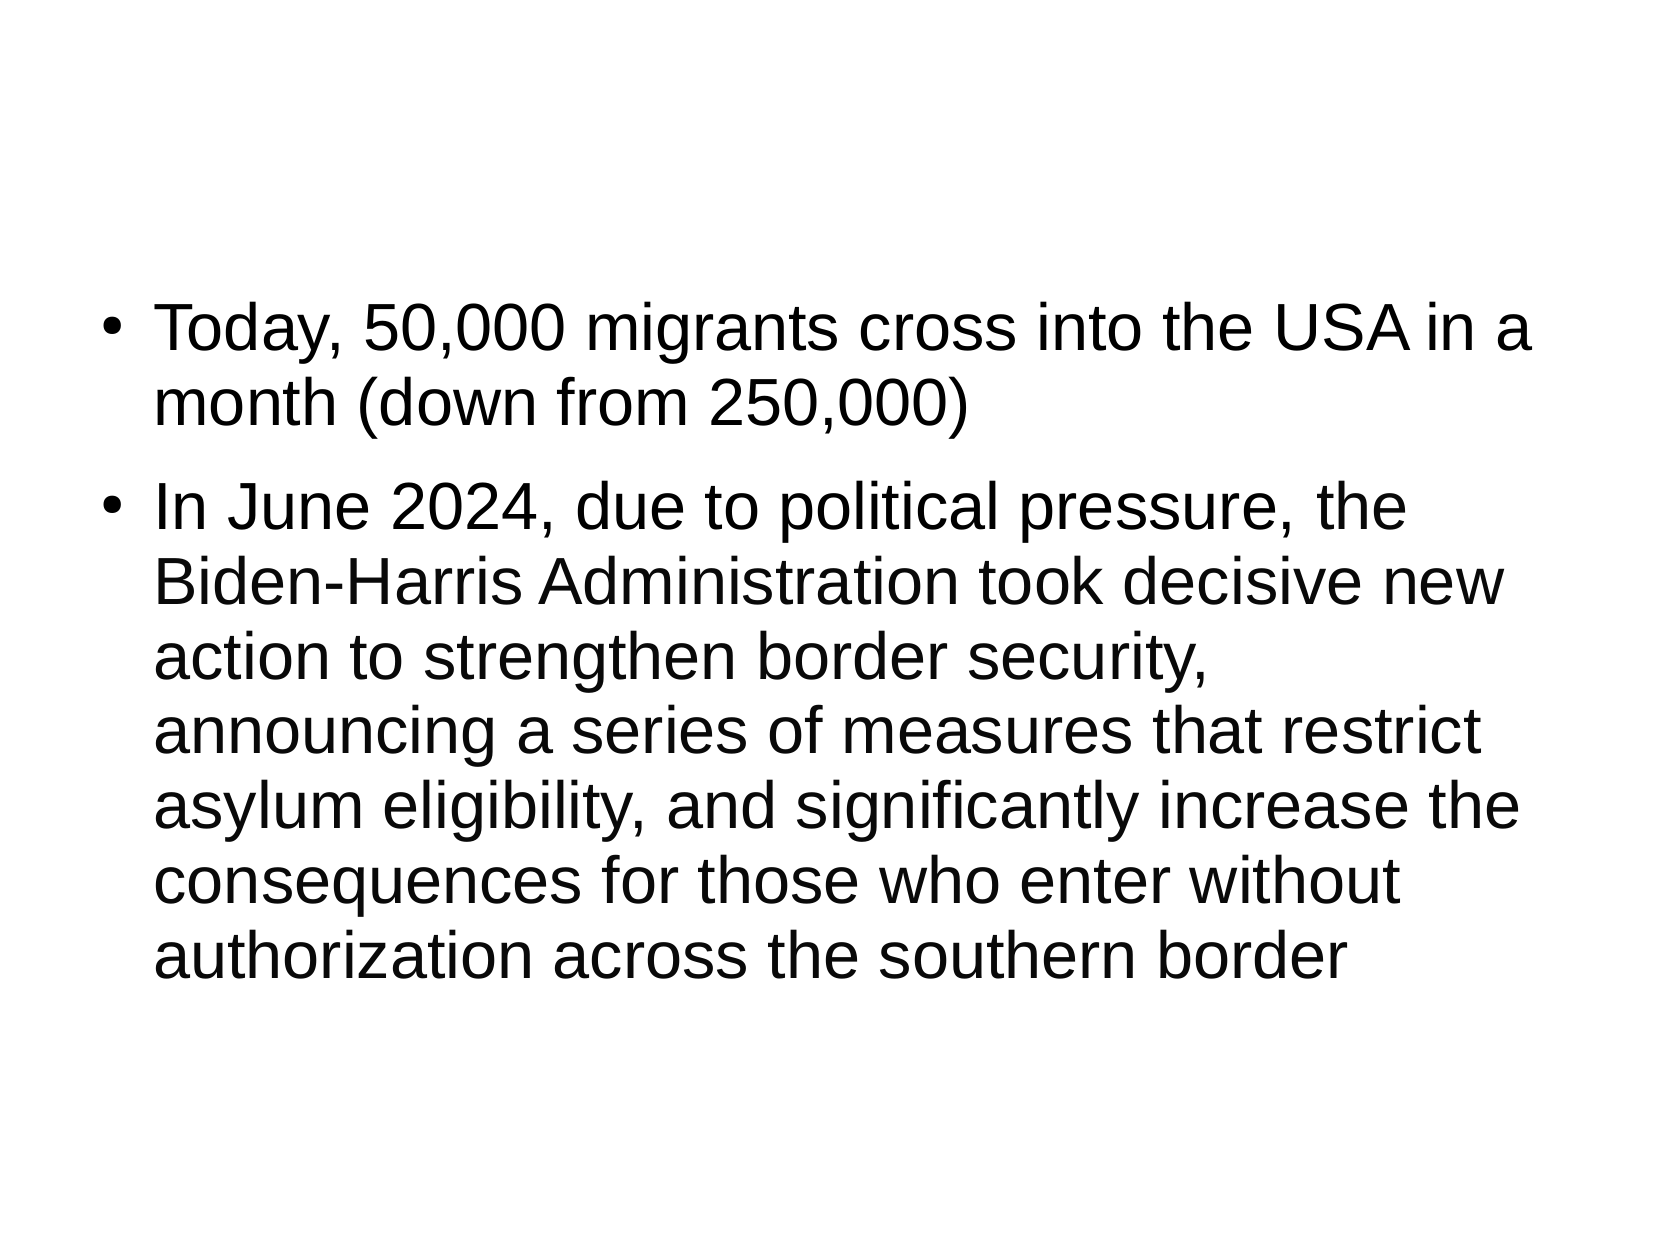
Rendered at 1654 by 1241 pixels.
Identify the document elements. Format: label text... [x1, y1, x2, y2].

list Today, 50,000 migrants cross into the USA in a month (down from 250,000) In June 2024, due to political pressure, the Biden-Harris Administration took decisive new action to strengthen border security, announcing a series of measures that restrict asylum eligibility, and significantly increase the consequences for those who enter without authorization across the southern border [82, 290, 1571, 1109]
